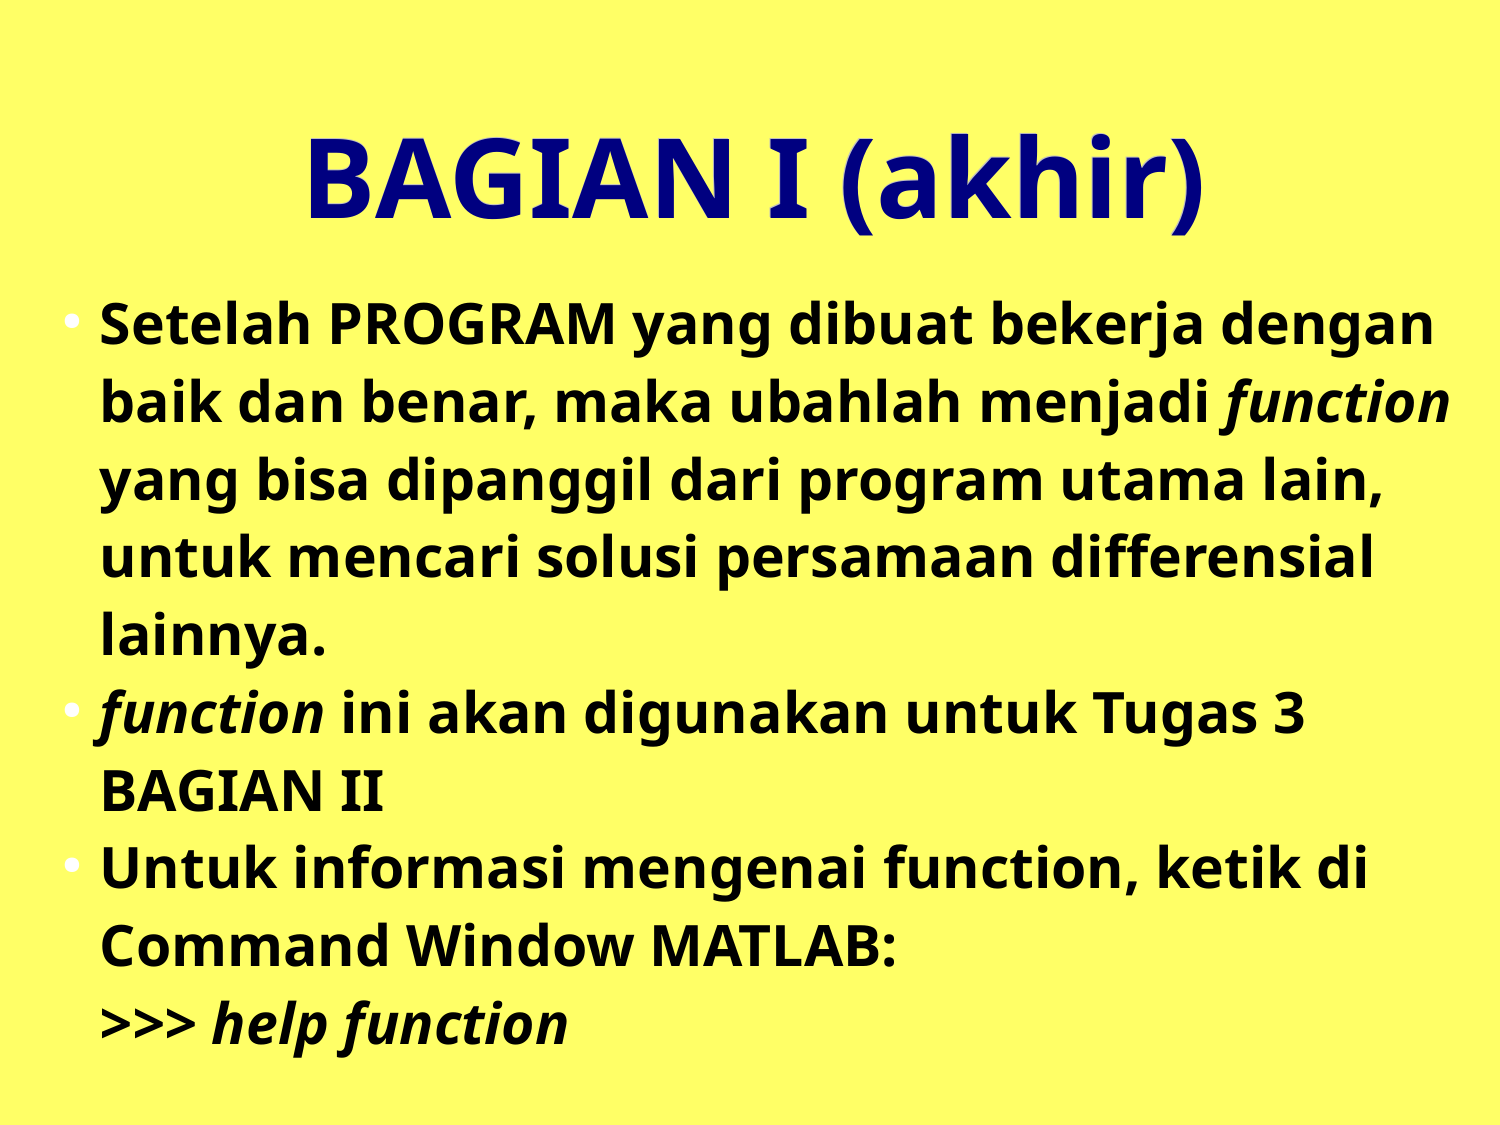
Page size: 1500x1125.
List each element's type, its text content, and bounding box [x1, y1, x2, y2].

list Setelah PROGRAM yang dibuat bekerja dengan baik dan benar, maka ubahlah menjadi function yang bisa dipanggil dari program utama lain, untuk mencari solusi persamaan differensial lainnya. function ini akan digunakan untuk Tugas 3 BAGIAN II Untuk informasi mengenai function, ketik di Command Window MATLAB: >>> help function [47, 283, 1489, 1066]
title BAGIAN I (akhir) [79, 47, 1430, 283]
